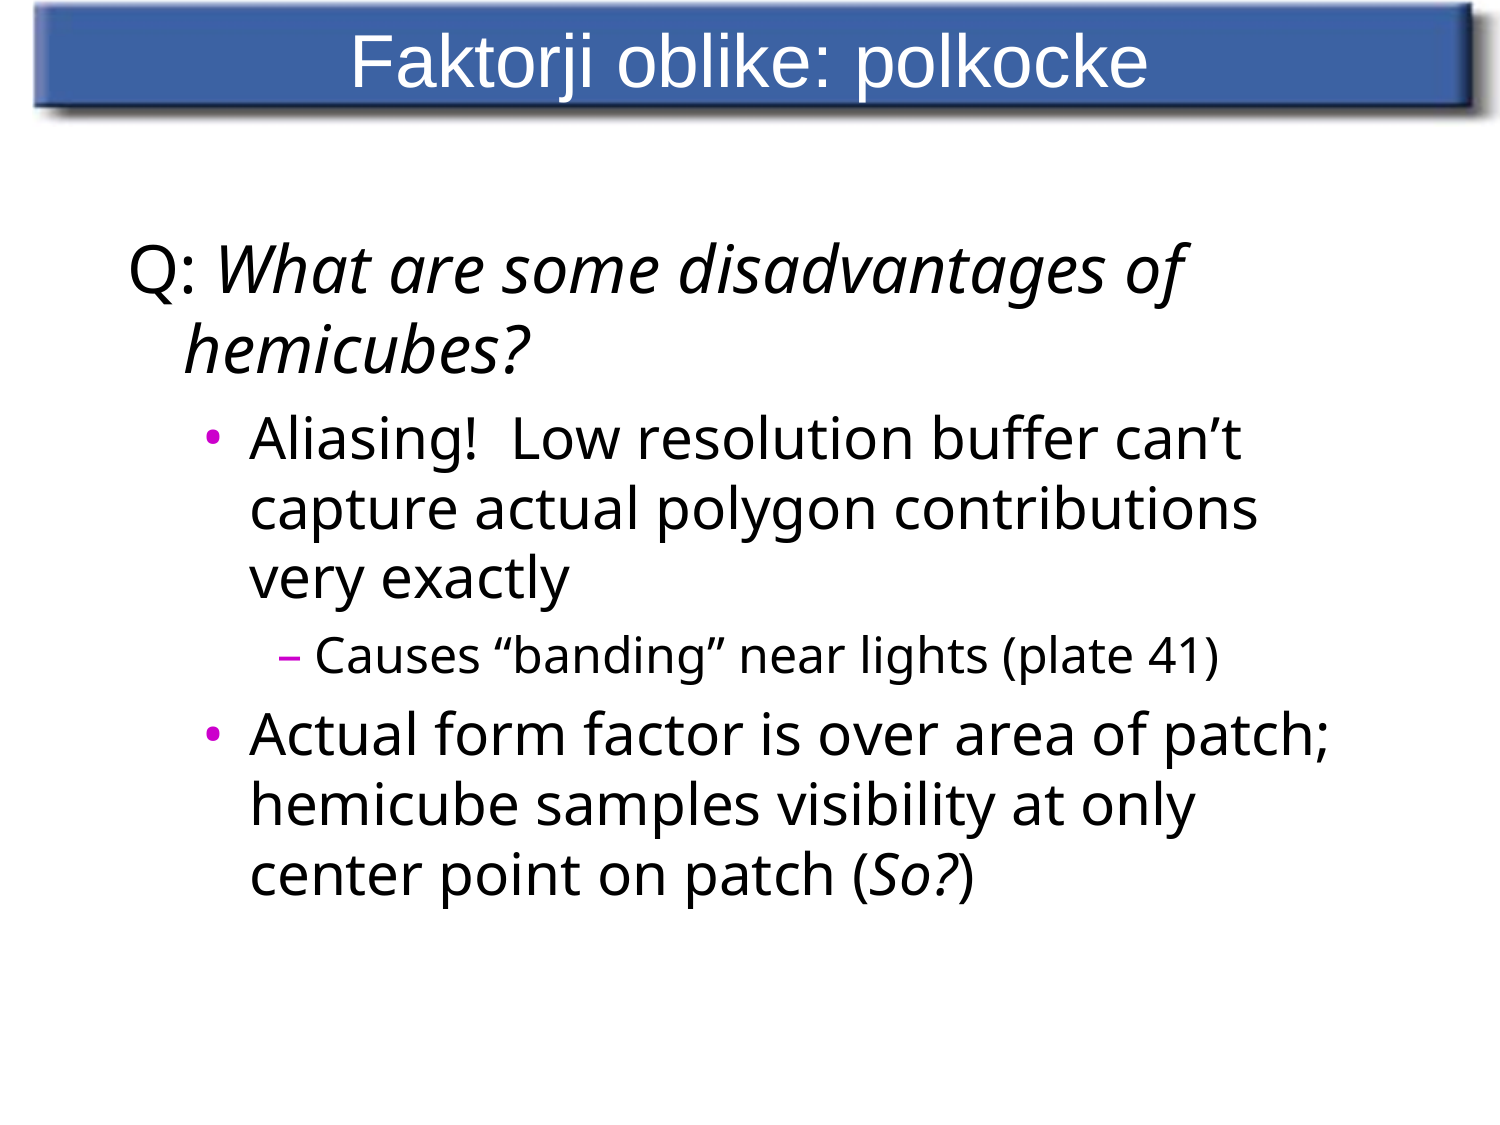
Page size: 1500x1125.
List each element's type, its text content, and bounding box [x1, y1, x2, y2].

list Q: What are some disadvantages of hemicubes? Aliasing! Low resolution buffer can’t capture actual polygon contributions very exactly Causes “banding” near lights (plate 41) Actual form factor is over area of patch; hemicube samples visibility at only center point on patch (So?) [112, 218, 1388, 907]
picture [32, 0, 1500, 127]
title Faktorji oblike: polkocke [112, 0, 1388, 110]
